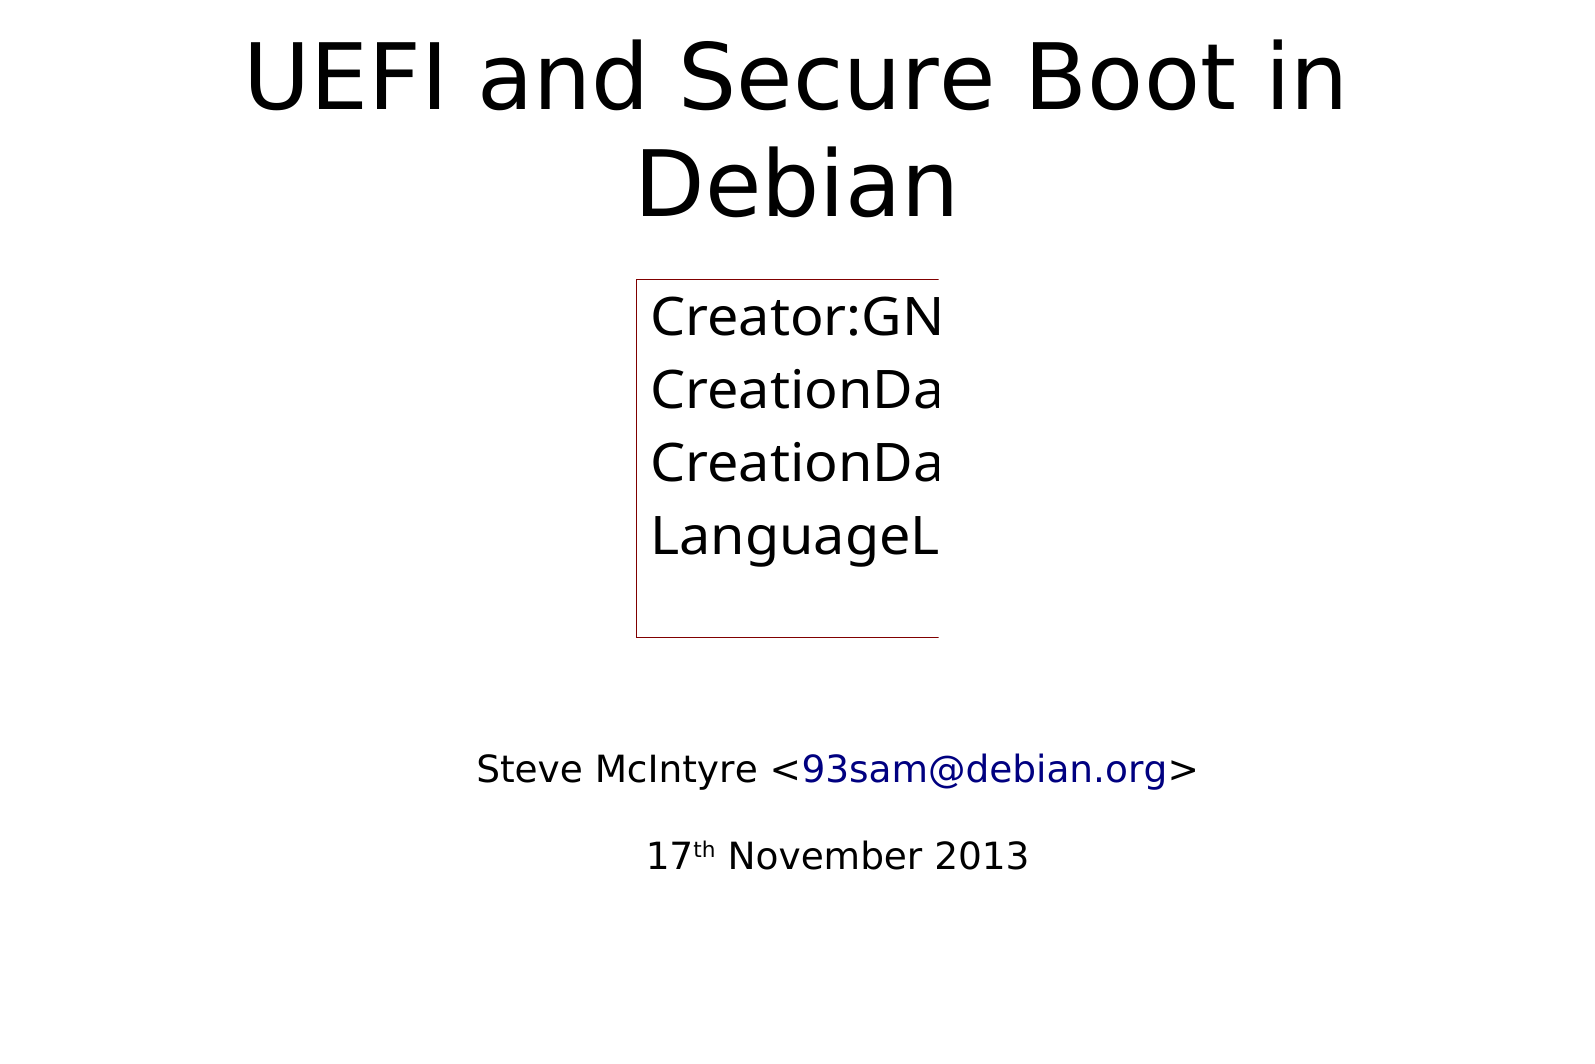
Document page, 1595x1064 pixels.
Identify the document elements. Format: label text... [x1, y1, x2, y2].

picture [632, 275, 939, 638]
title UEFI and Secure Boot in Debian [79, 24, 1515, 239]
subtitle Steve McIntyre <93sam@debian.org> 17th November 2013 [102, 562, 1538, 1064]
